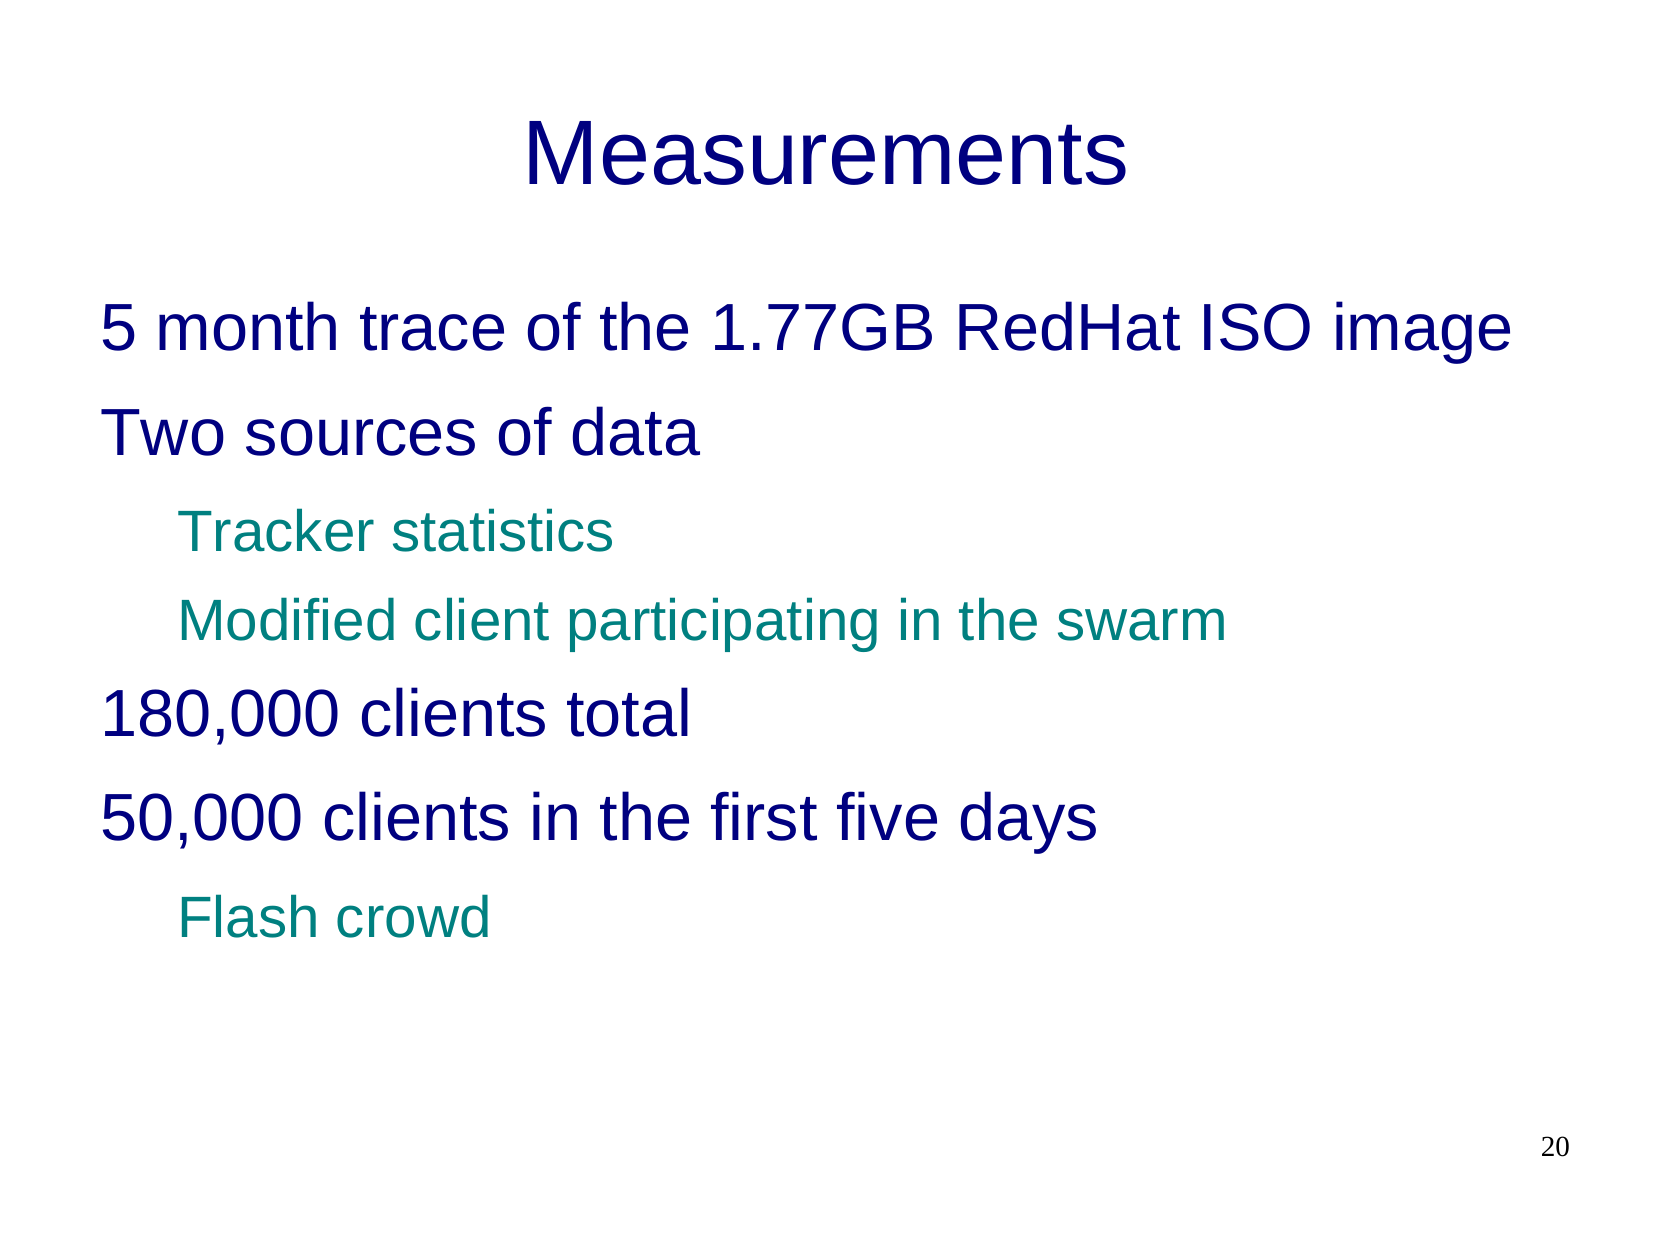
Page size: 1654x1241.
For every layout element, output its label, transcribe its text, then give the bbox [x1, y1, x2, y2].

title Measurements [82, 49, 1571, 257]
list 5 month trace of the 1.77GB RedHat ISO image Two sources of data Tracker statistics Modified client participating in the swarm 180,000 clients total 50,000 clients in the first five days Flash crowd [82, 290, 1571, 1109]
